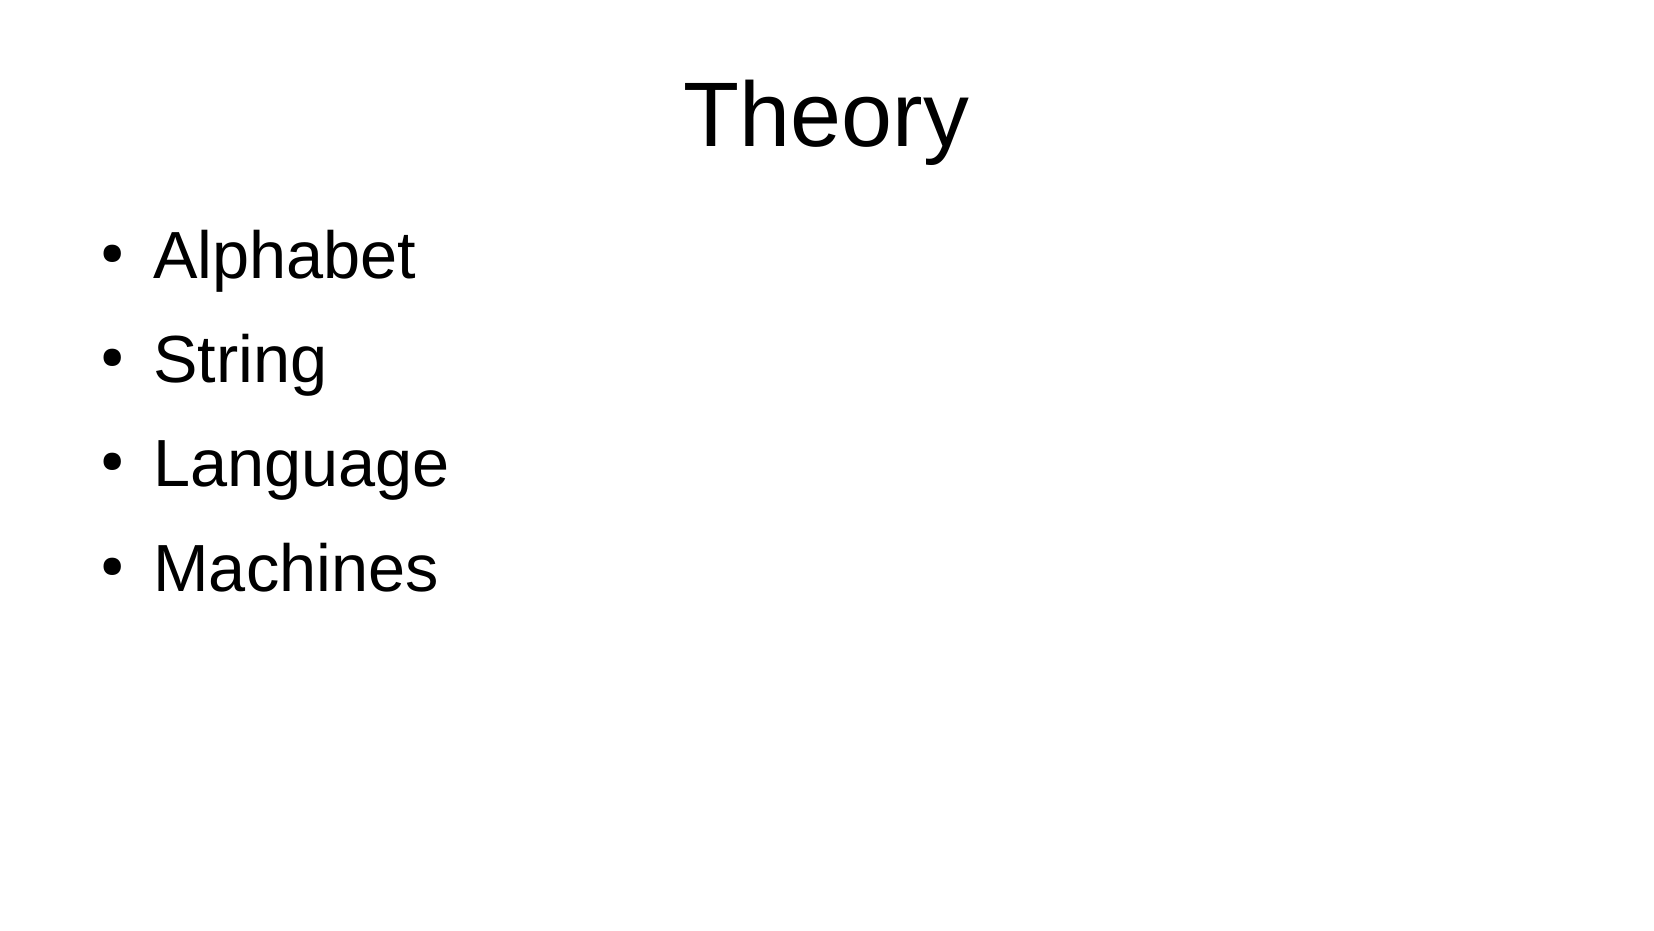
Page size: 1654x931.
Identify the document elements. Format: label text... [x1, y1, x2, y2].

list Alphabet String Language Machines [82, 217, 1571, 758]
title Theory [82, 37, 1571, 193]
